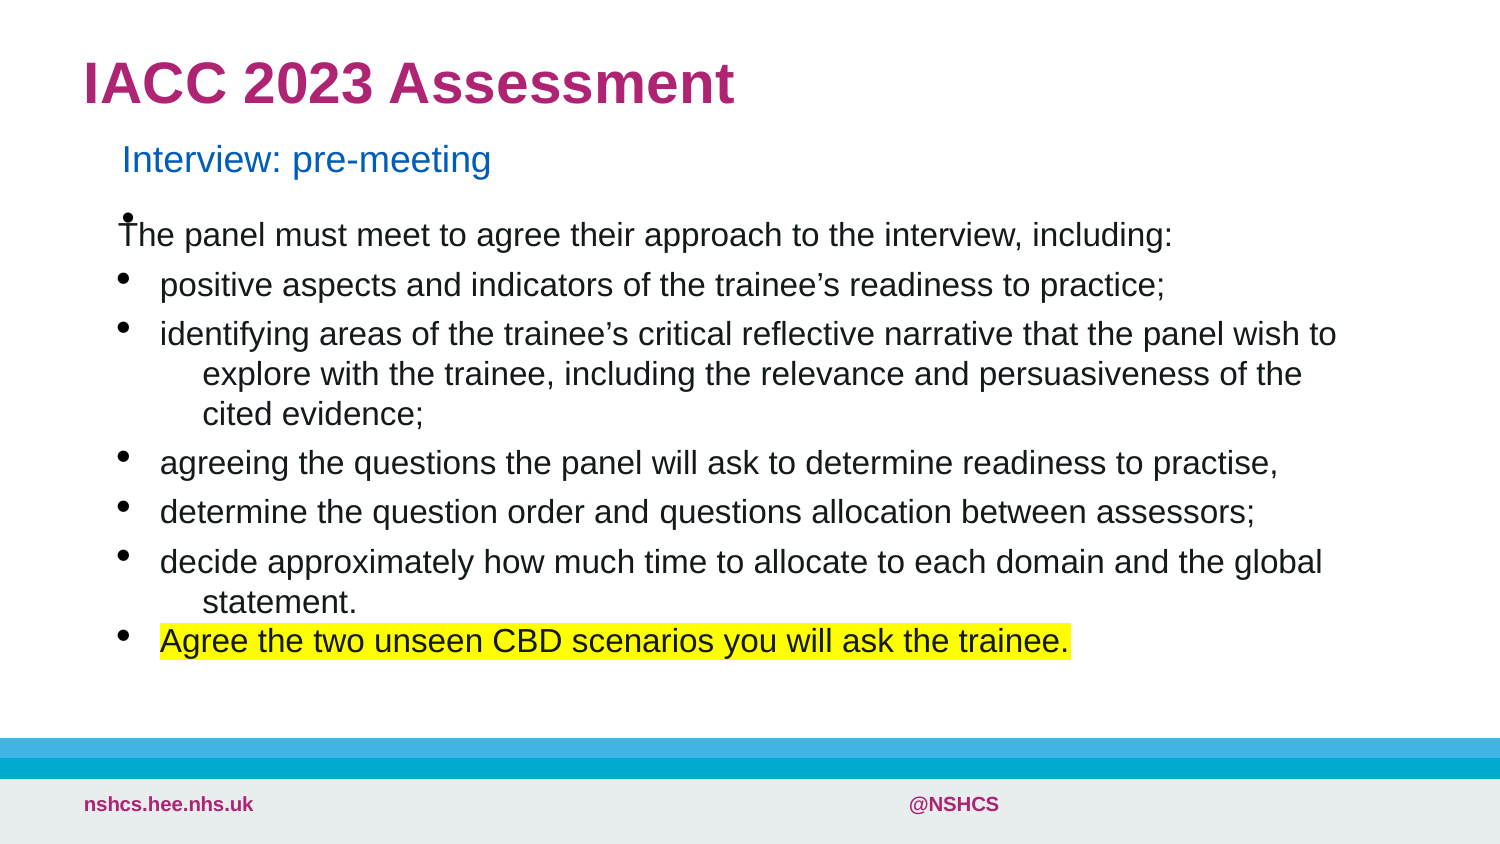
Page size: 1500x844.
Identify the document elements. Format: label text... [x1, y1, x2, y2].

title IACC 2023 Assessment [86, 48, 1282, 133]
text_box The panel must meet to agree their approach to the interview, including: positive aspects and indicators of the trainee’s readiness to practice; identifying areas of the trainee’s critical reflective narrative that the panel wish to explore with the trainee, including the relevance and persuasiveness of the cited evidence; agreeing the questions the panel will ask to determine readiness to practise, determine the question order and questions allocation between assessors; decide approximately how much time to allocate to each domain and the global statement. Agree the two unseen CBD scenarios you will ask the trainee. [106, 207, 1394, 676]
subtitle Interview: pre-meeting [106, 132, 1302, 207]
